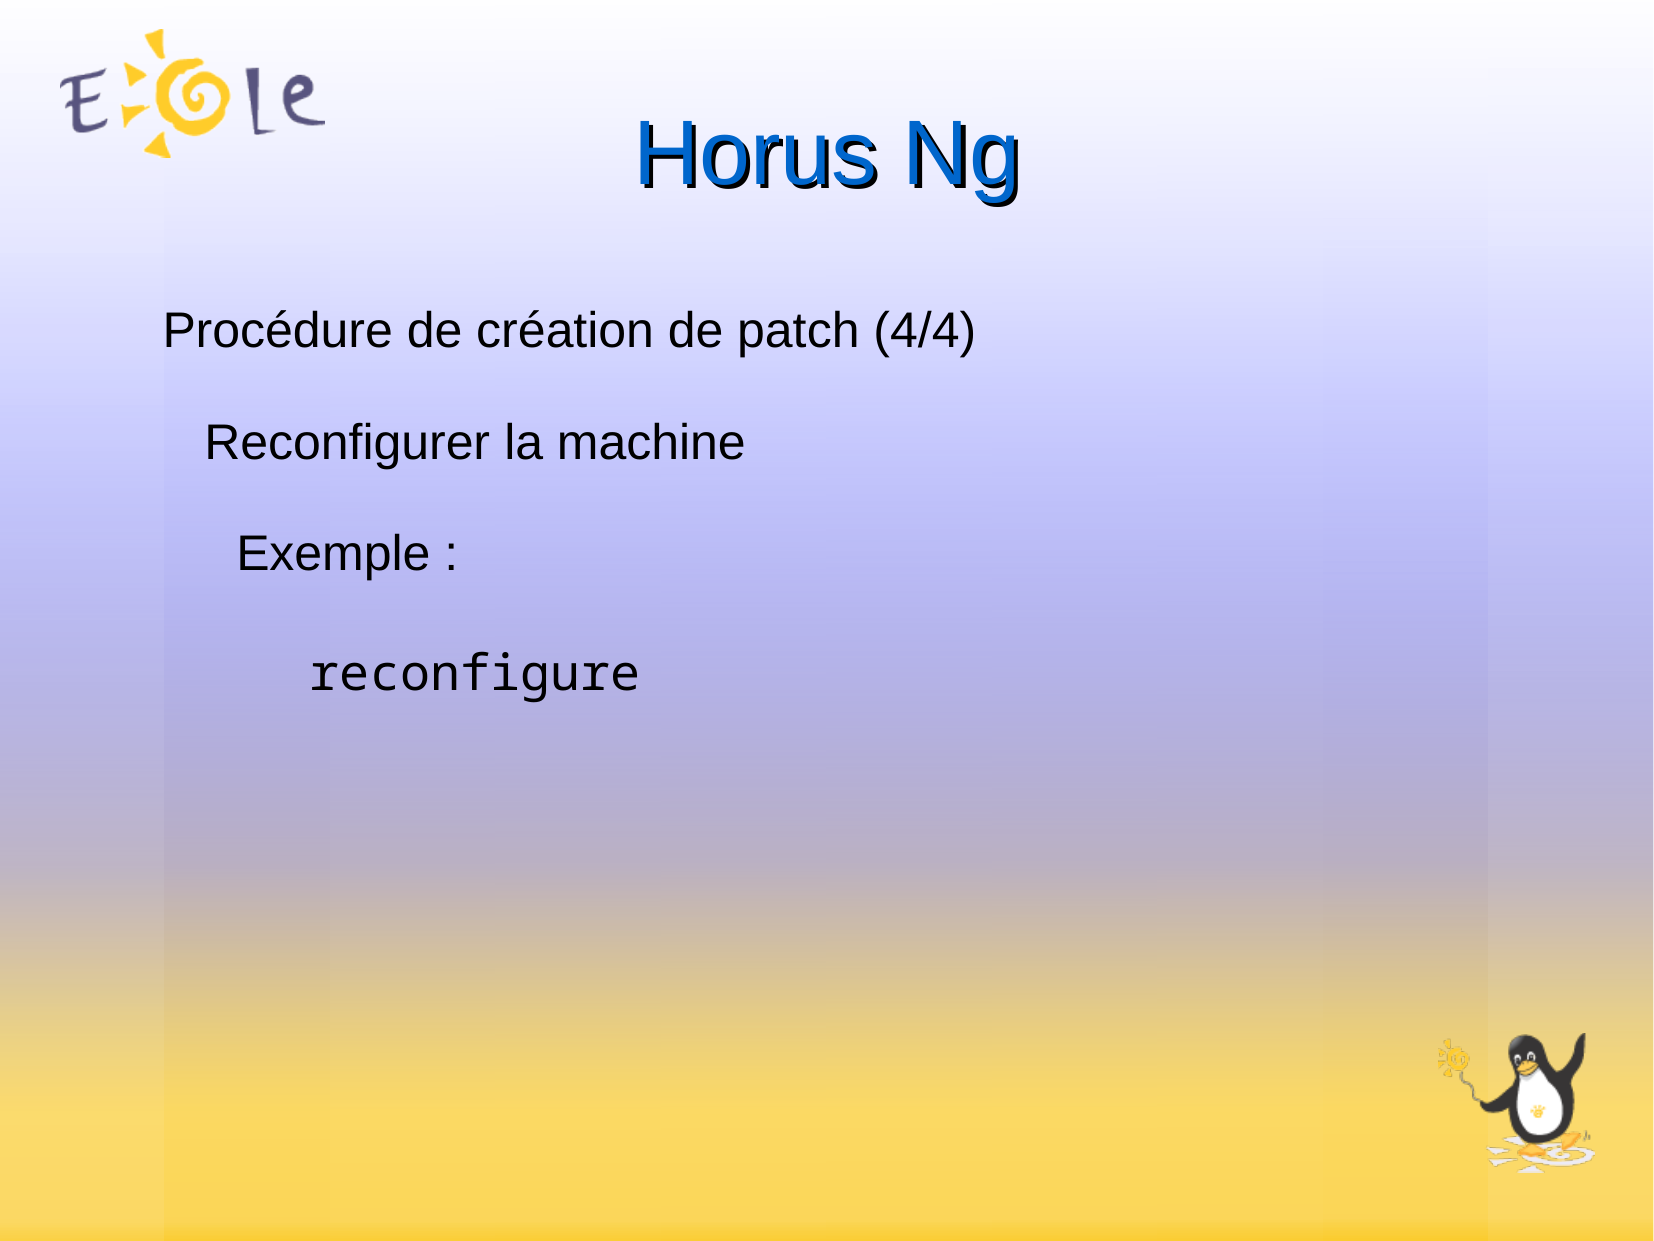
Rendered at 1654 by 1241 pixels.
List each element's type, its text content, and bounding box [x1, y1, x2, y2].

picture [0, 0, 1654, 1241]
text_box Procédure de création de patch (4/4) Reconfigurer la machine Exemple : reconfigure [147, 295, 1536, 983]
title Horus Ng [82, 49, 1571, 257]
